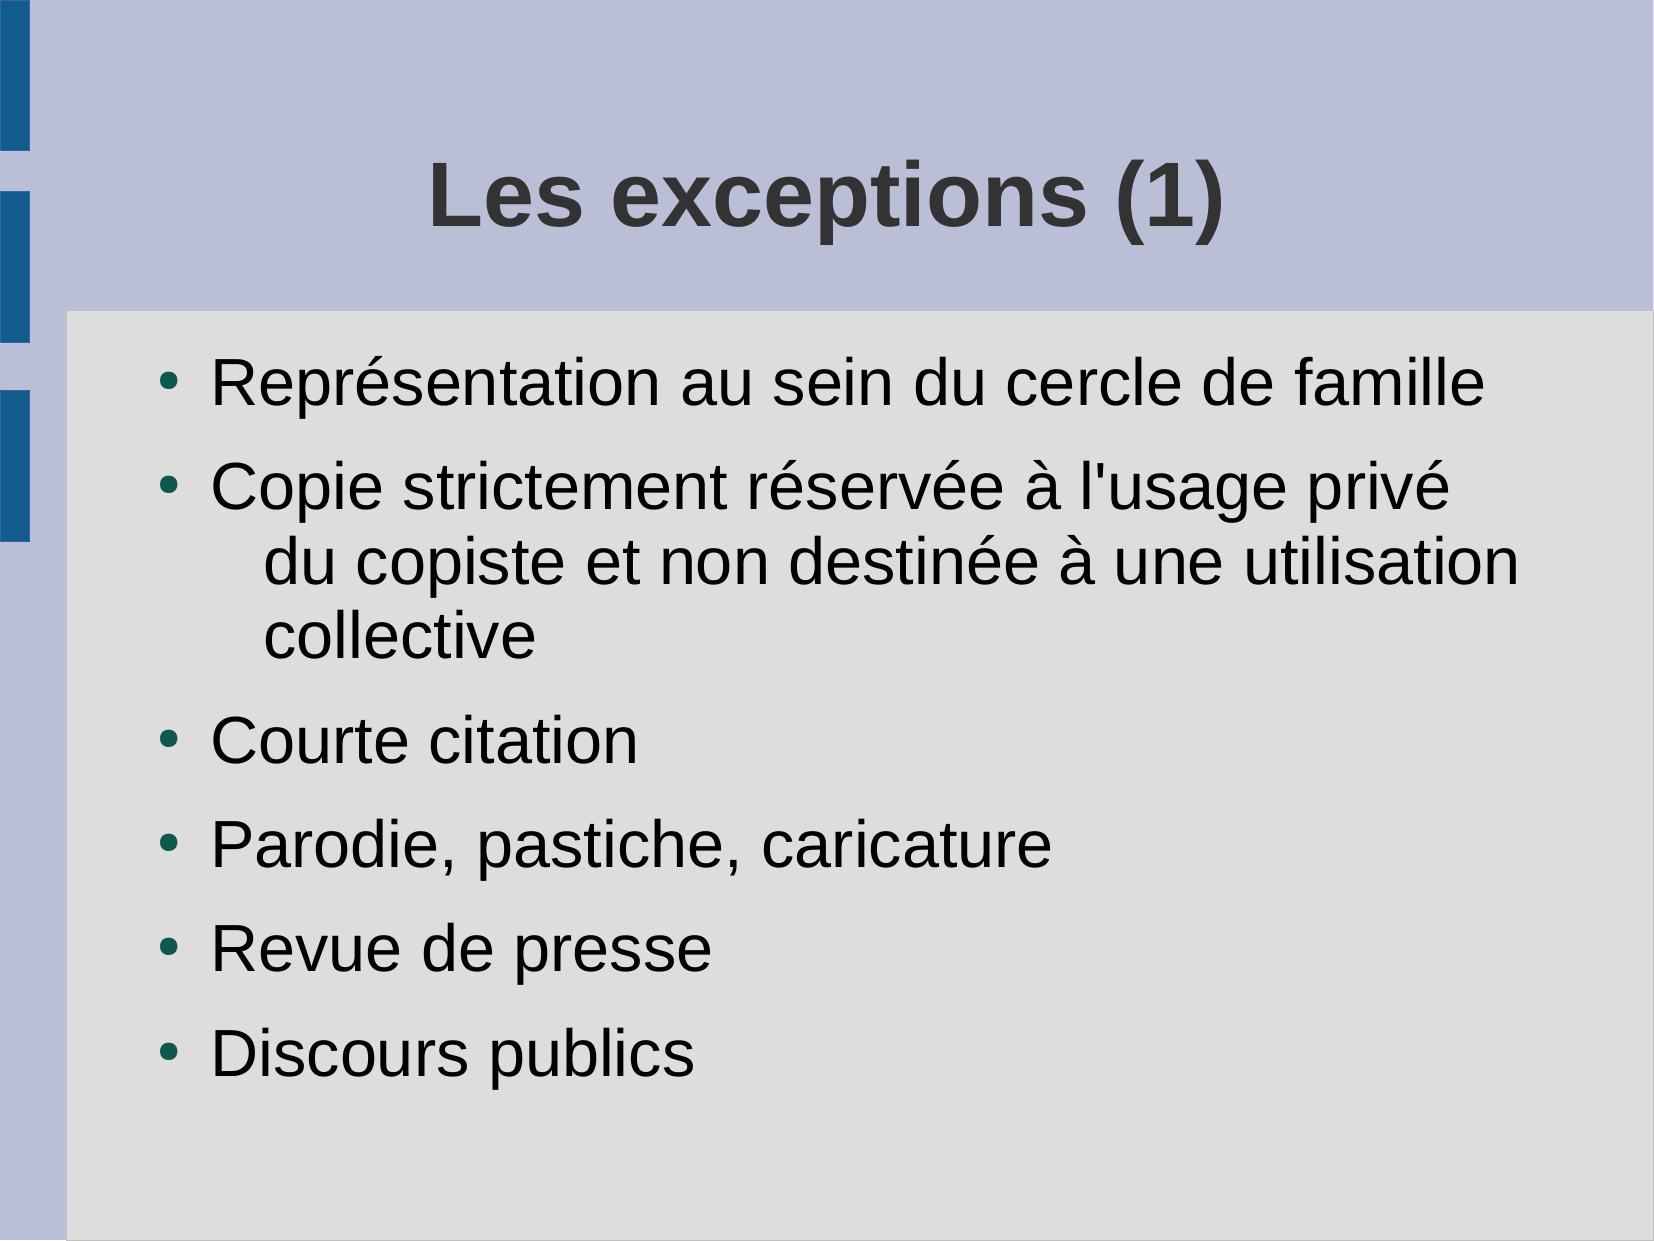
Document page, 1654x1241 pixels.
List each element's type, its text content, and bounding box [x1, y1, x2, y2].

list Représentation au sein du cercle de famille Copie strictement réservée à l'usage privé du copiste et non destinée à une utilisation collective Courte citation Parodie, pastiche, caricature Revue de presse Discours publics [121, 344, 1534, 1127]
title Les exceptions (1) [121, 91, 1534, 299]
